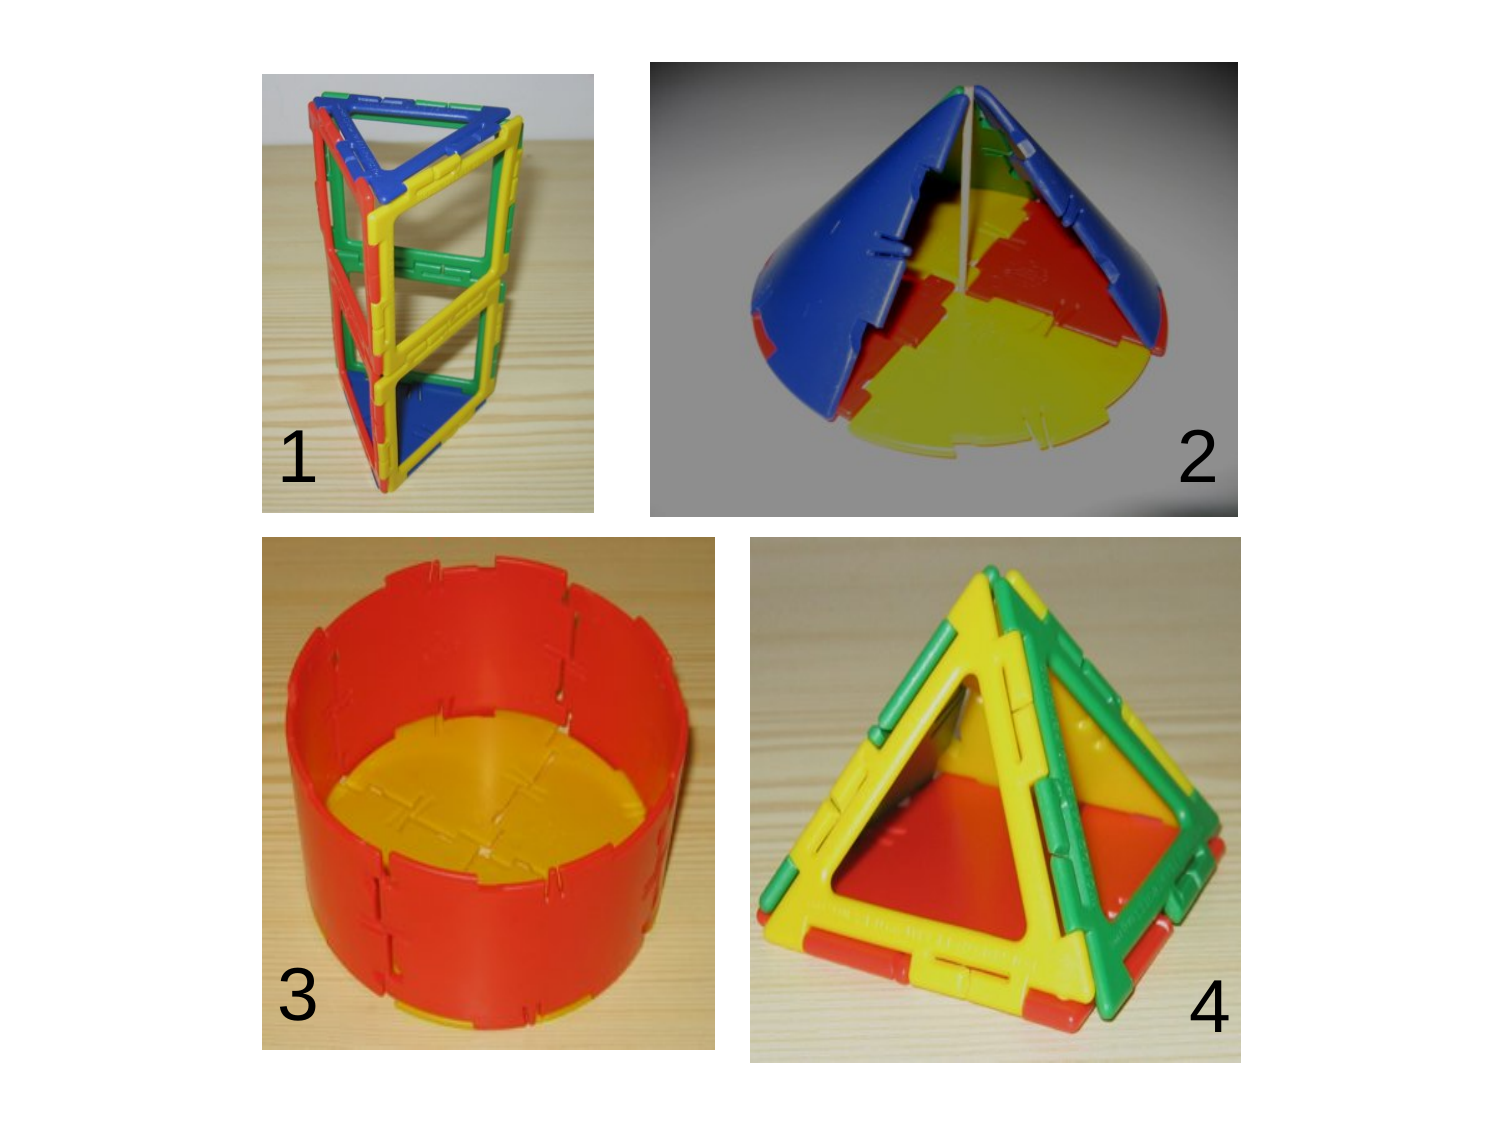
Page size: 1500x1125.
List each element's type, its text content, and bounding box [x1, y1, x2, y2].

text_box 1 [262, 399, 326, 506]
picture [650, 62, 1238, 517]
picture [262, 537, 715, 1051]
picture [262, 74, 594, 513]
text_box 2 [1162, 399, 1226, 506]
text_box 3 [262, 937, 326, 1043]
text_box 4 [1175, 949, 1238, 1056]
picture [750, 537, 1241, 1063]
